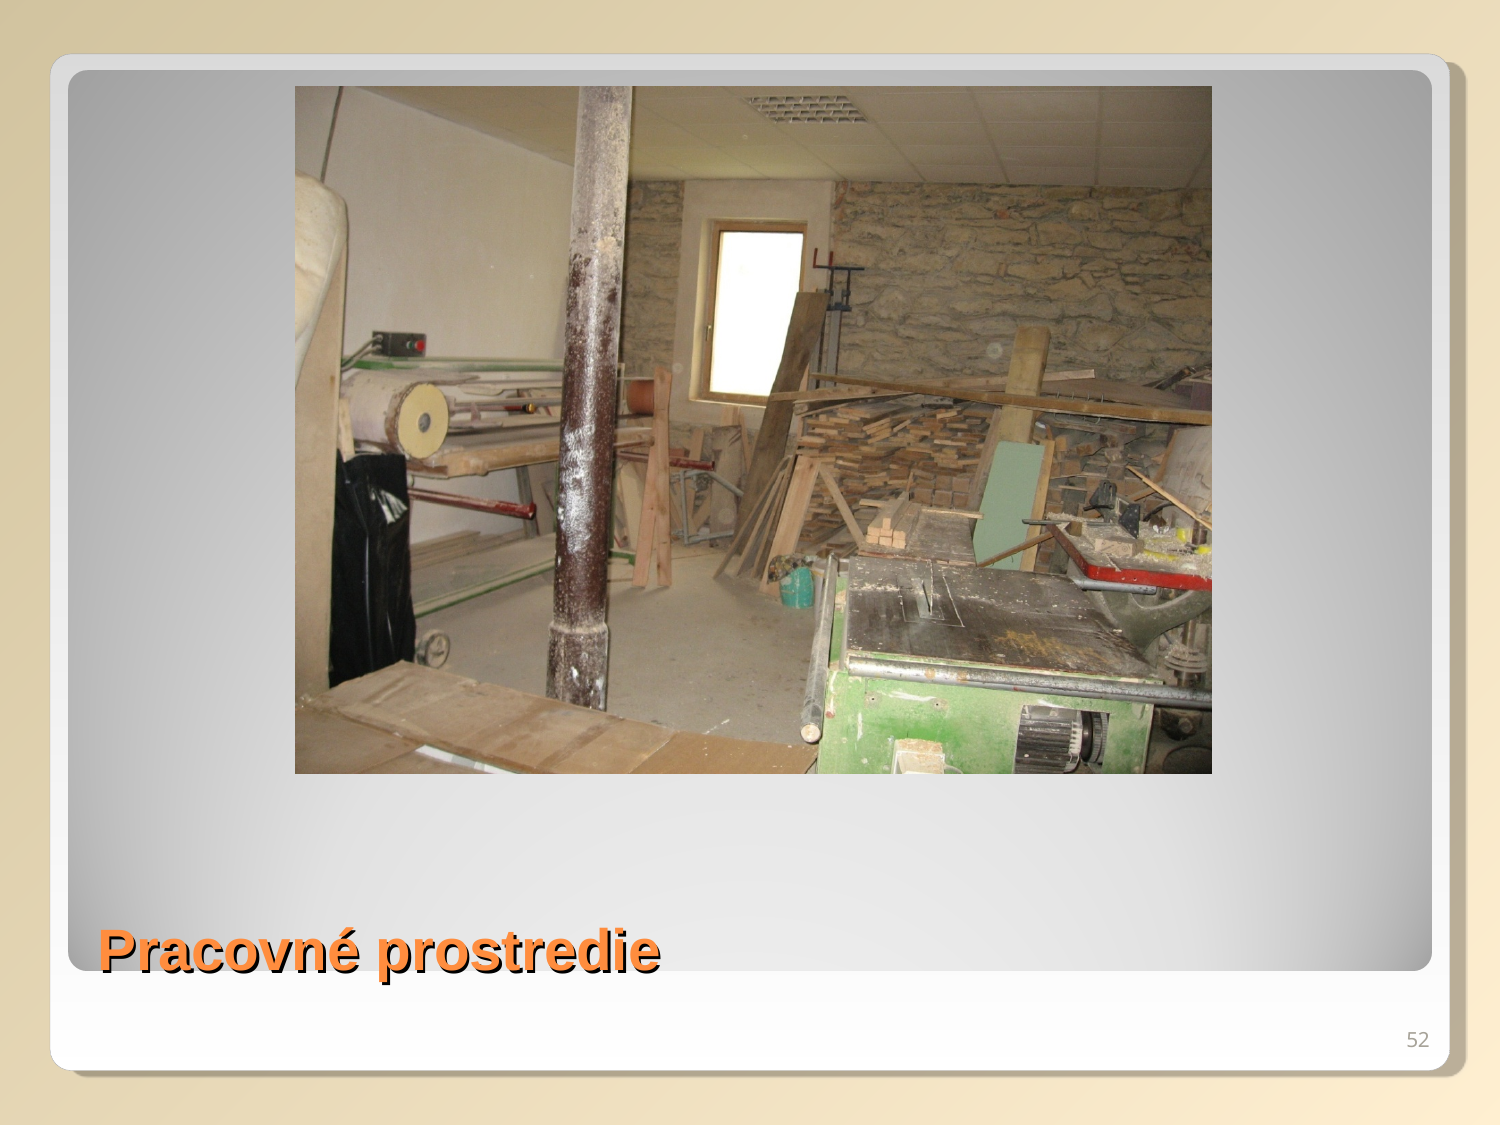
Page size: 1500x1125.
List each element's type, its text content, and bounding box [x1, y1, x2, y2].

text_box <number> [1369, 1002, 1445, 1063]
picture [67, 69, 1433, 972]
title Pracovné prostredie [82, 817, 1426, 991]
text_box [295, 86, 1212, 775]
